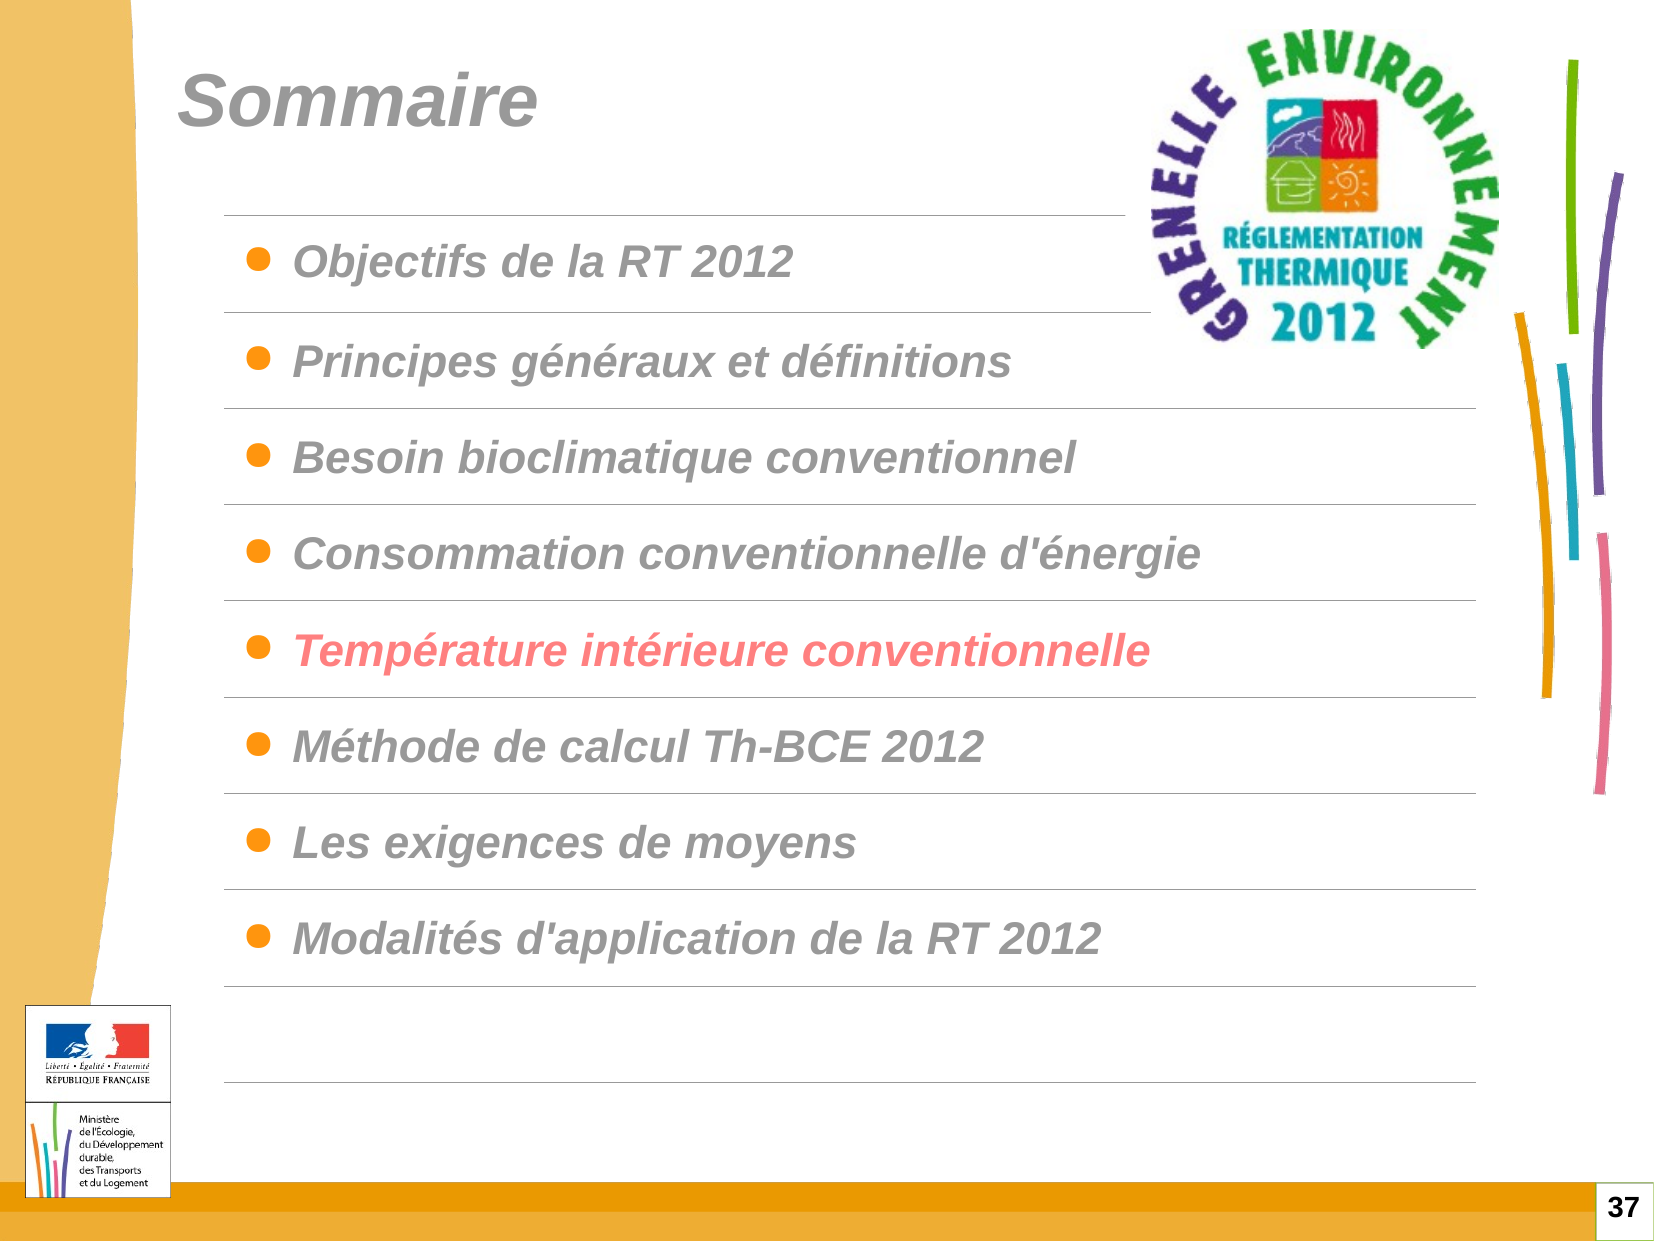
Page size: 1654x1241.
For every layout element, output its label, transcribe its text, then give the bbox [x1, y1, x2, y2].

table_cell Température intérieure conventionnelle [224, 601, 1476, 697]
table_header Objectifs de la RT 2012 [224, 216, 1476, 312]
table_cell Méthode de calcul Th-BCE 2012 [224, 697, 1476, 793]
table_cell Les exigences de moyens [224, 793, 1476, 890]
table_cell Modalités d'application de la RT 2012 [224, 890, 1476, 986]
picture [0, 0, 1654, 1241]
table_cell Principes généraux et définitions [224, 312, 1476, 408]
table_cell [224, 986, 1476, 1082]
table_cell [224, 1082, 1476, 1178]
table_cell Consommation conventionnelle d'énergie [224, 505, 1476, 601]
table_cell Besoin bioclimatique conventionnel [224, 408, 1476, 505]
